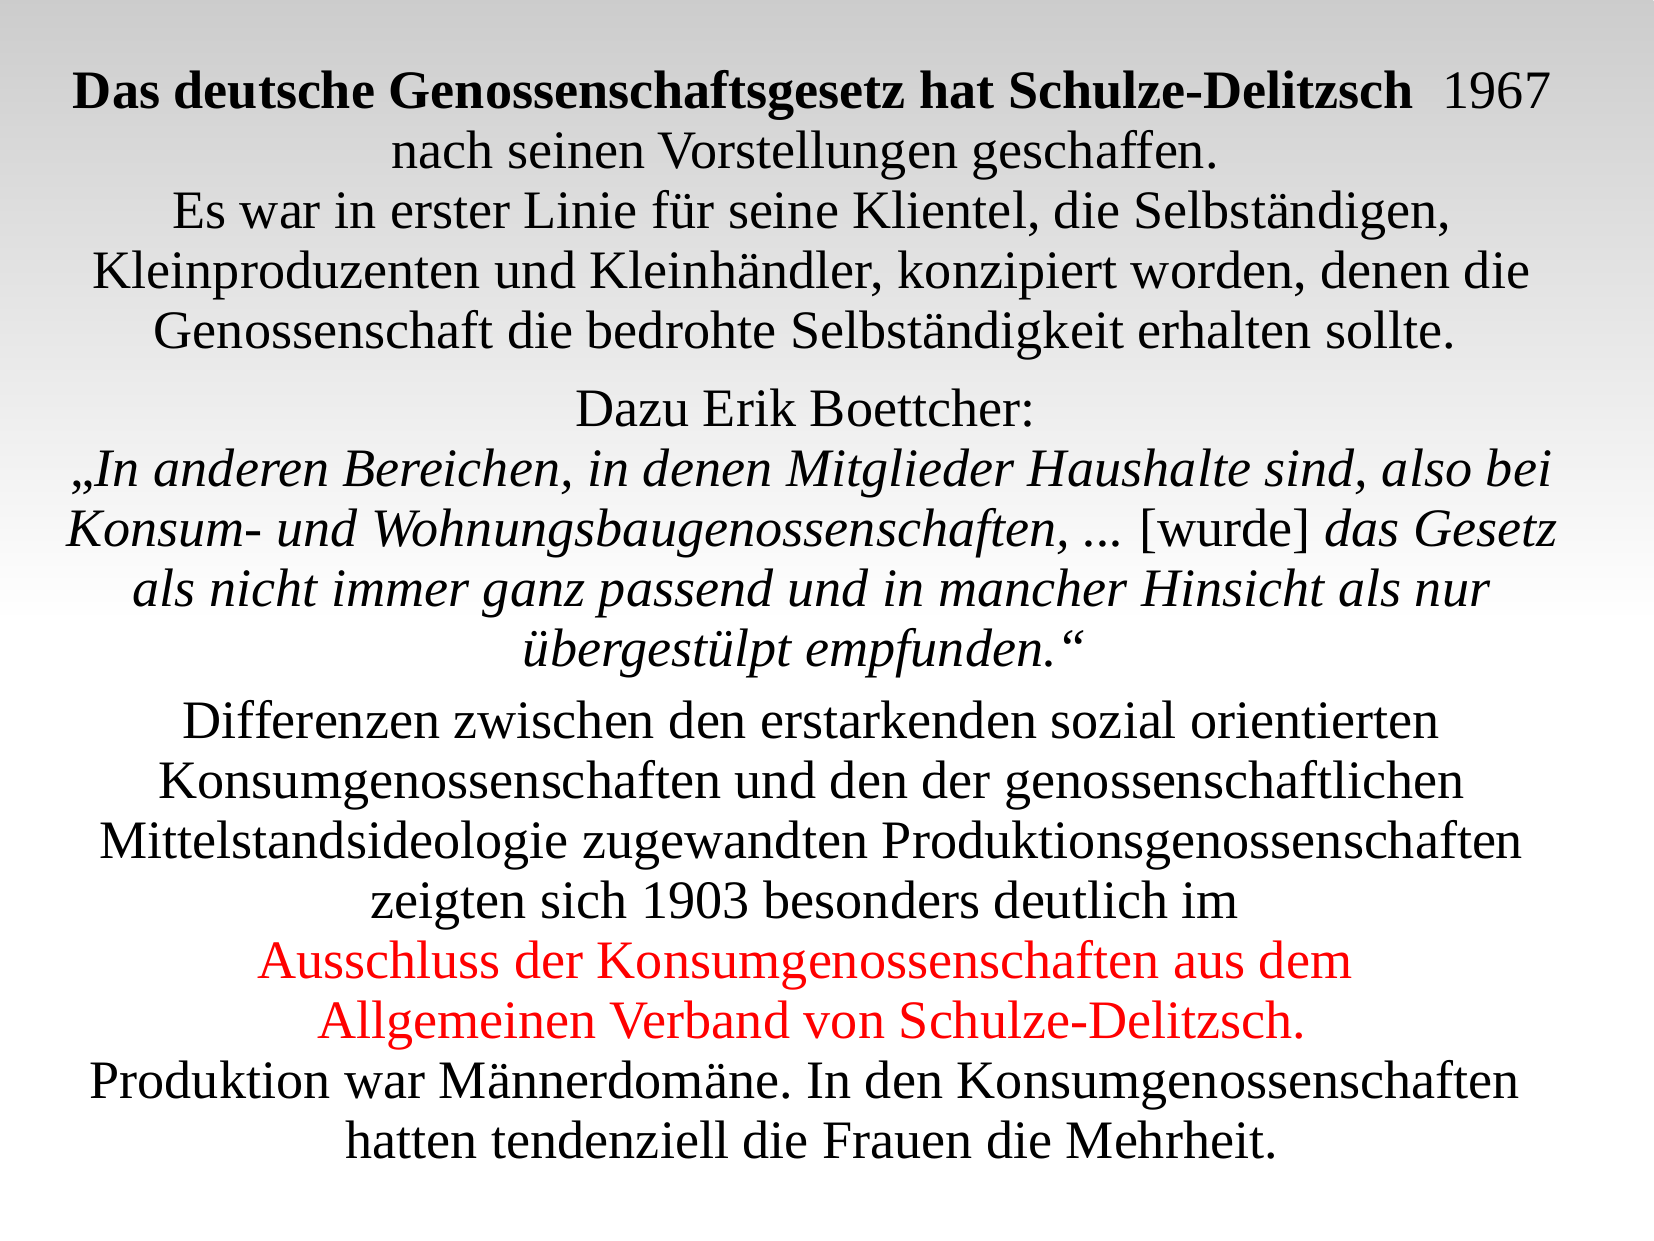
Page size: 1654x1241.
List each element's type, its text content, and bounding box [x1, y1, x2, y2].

text_box Das deutsche Genossenschaftsgesetz hat Schulze-Delitzsch 1967 nach seinen Vorstellungen geschaffen. Es war in erster Linie für seine Klientel, die Selbständigen, Kleinproduzenten und Kleinhändler, konzipiert worden, denen die Genossenschaft die bedrohte Selbständigkeit erhalten sollte. Dazu Erik Boettcher: „In anderen Bereichen, in denen Mitglieder Haushalte sind, also bei Konsum- und Wohnungsbaugenossenschaften, ... [wurde] das Gesetz als nicht immer ganz passend und in mancher Hinsicht als nur übergestülpt empfunden.“ Differenzen zwischen den erstarkenden sozial orientierten Konsumgenossenschaften und den der genossenschaftlichen Mittelstandsideologie zugewandten Produktionsgenossenschaften zeigten sich 1903 besonders deutlich im Ausschluss der Konsumgenossenschaften aus dem Allgemeinen Verband von Schulze-Delitzsch. Produktion war Männerdomäne. In den Konsumgenossenschaften hatten tendenziell die Frauen die Mehrheit. [52, 53, 1625, 1178]
